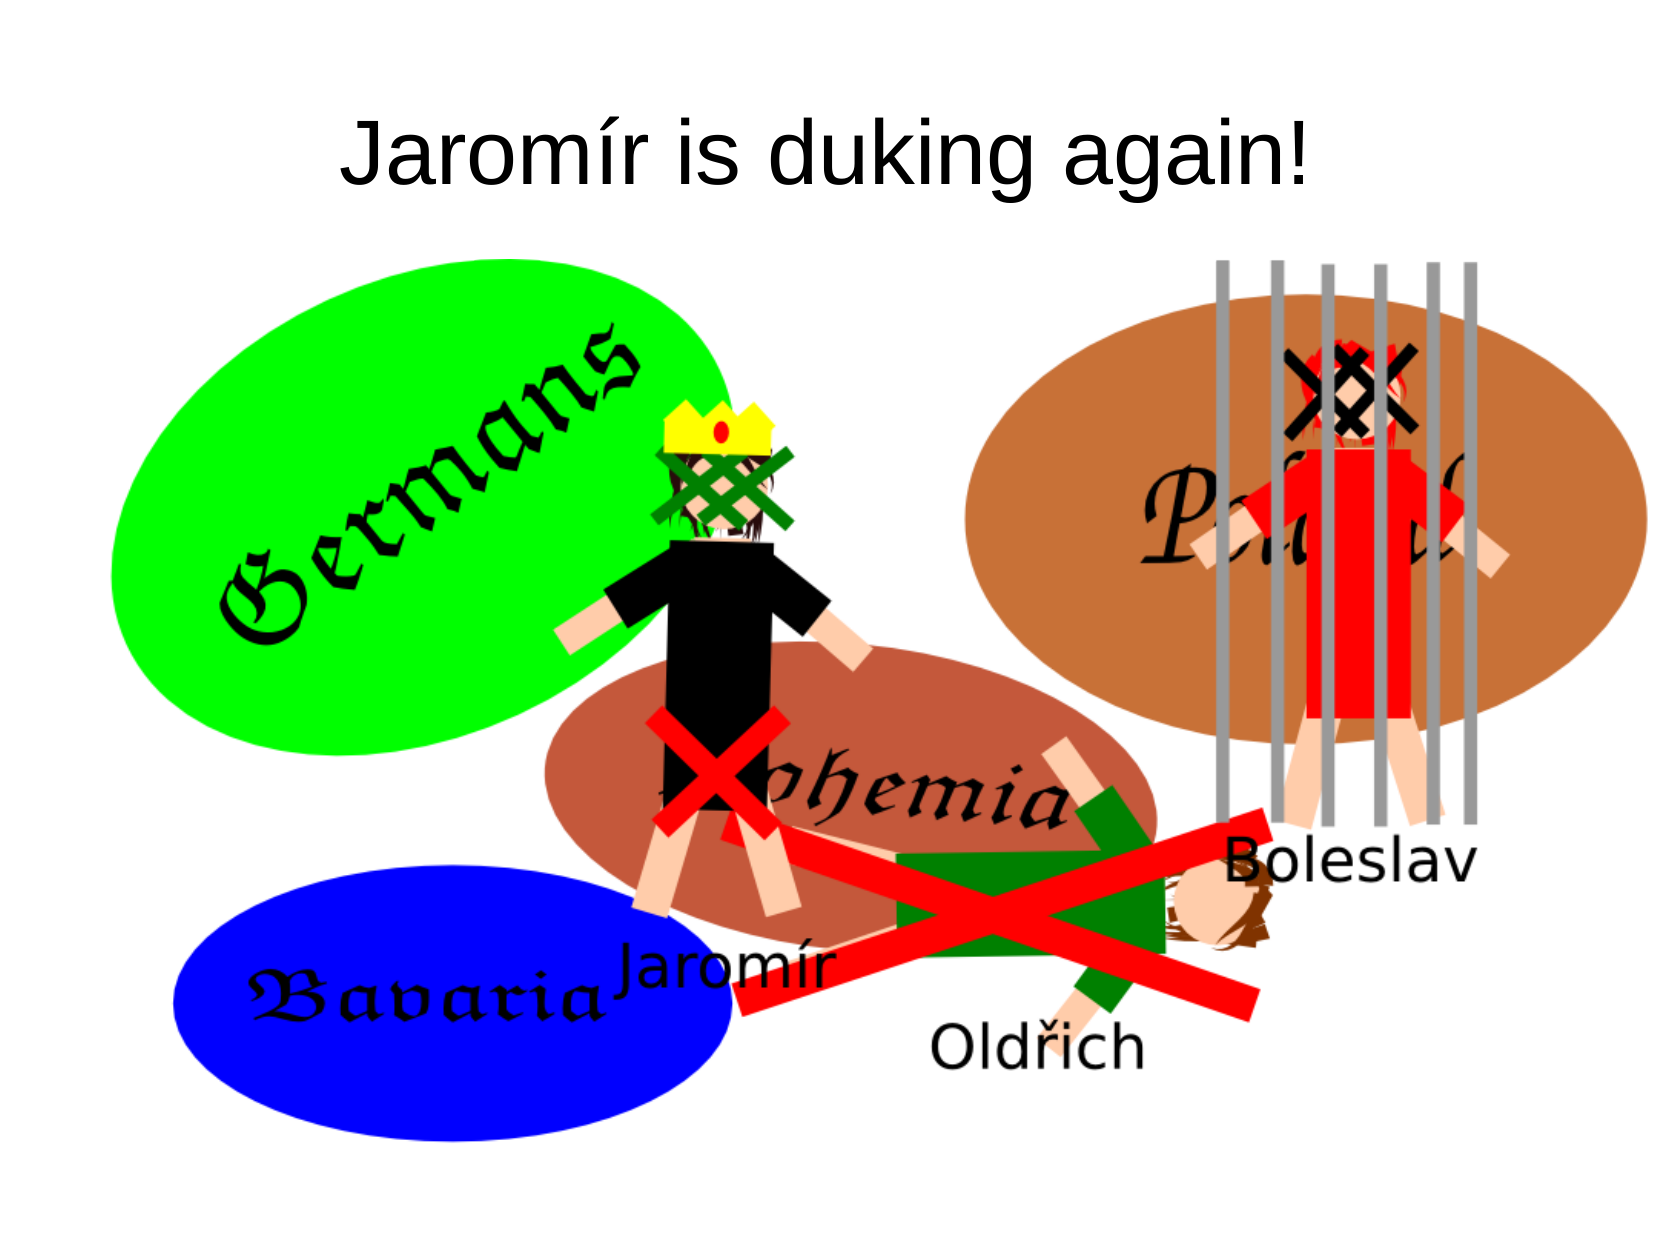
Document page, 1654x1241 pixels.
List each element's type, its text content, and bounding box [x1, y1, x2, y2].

title Jaromír is duking again! [82, 49, 1571, 257]
picture [0, 259, 1654, 1241]
